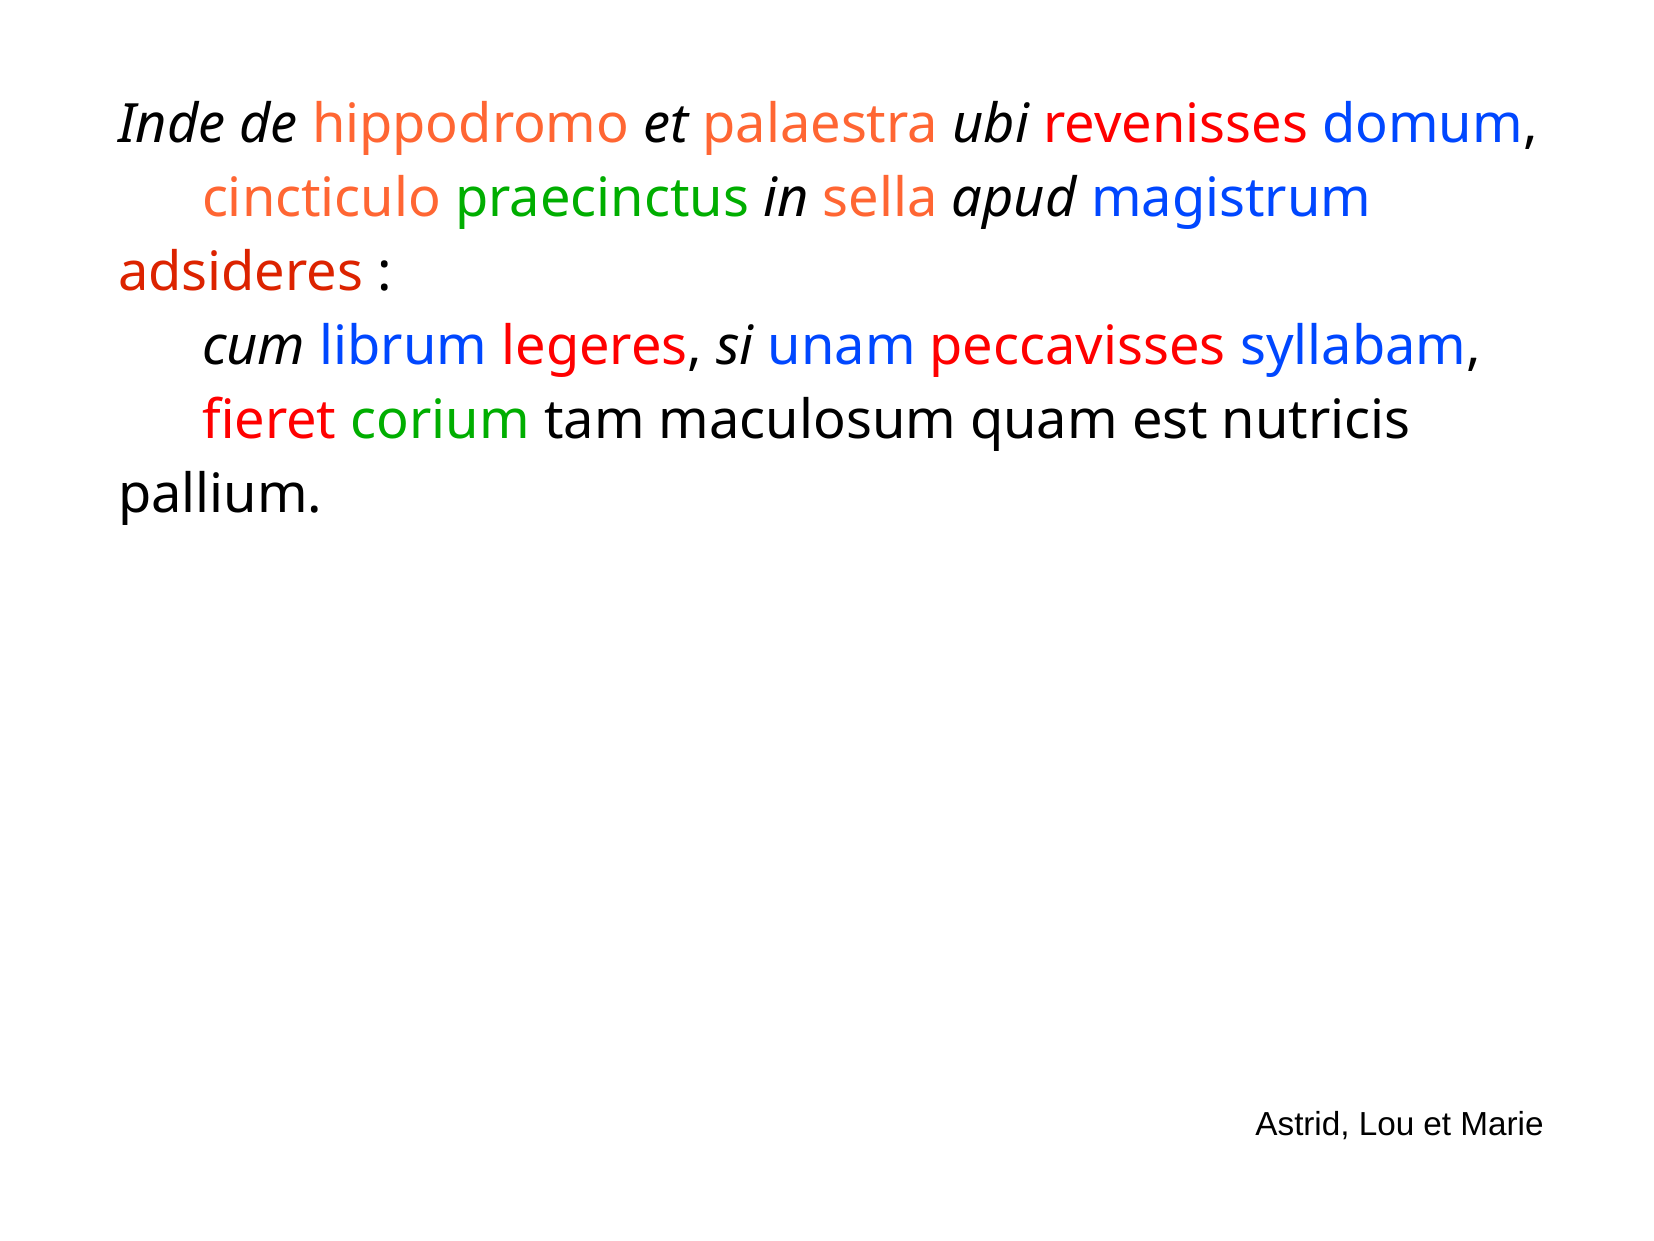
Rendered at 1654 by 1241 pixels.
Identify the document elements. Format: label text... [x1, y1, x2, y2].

text_box Astrid, Lou et Marie [1240, 1098, 1560, 1151]
list Inde de hippodromo et palaestra ubi revenisses domum, cincticulo praecinctus in sella apud magistrum adsideres : cum librum legeres, si unam peccavisses syllabam, fieret corium tam maculosum quam est nutricis pallium. [118, 84, 1607, 1111]
